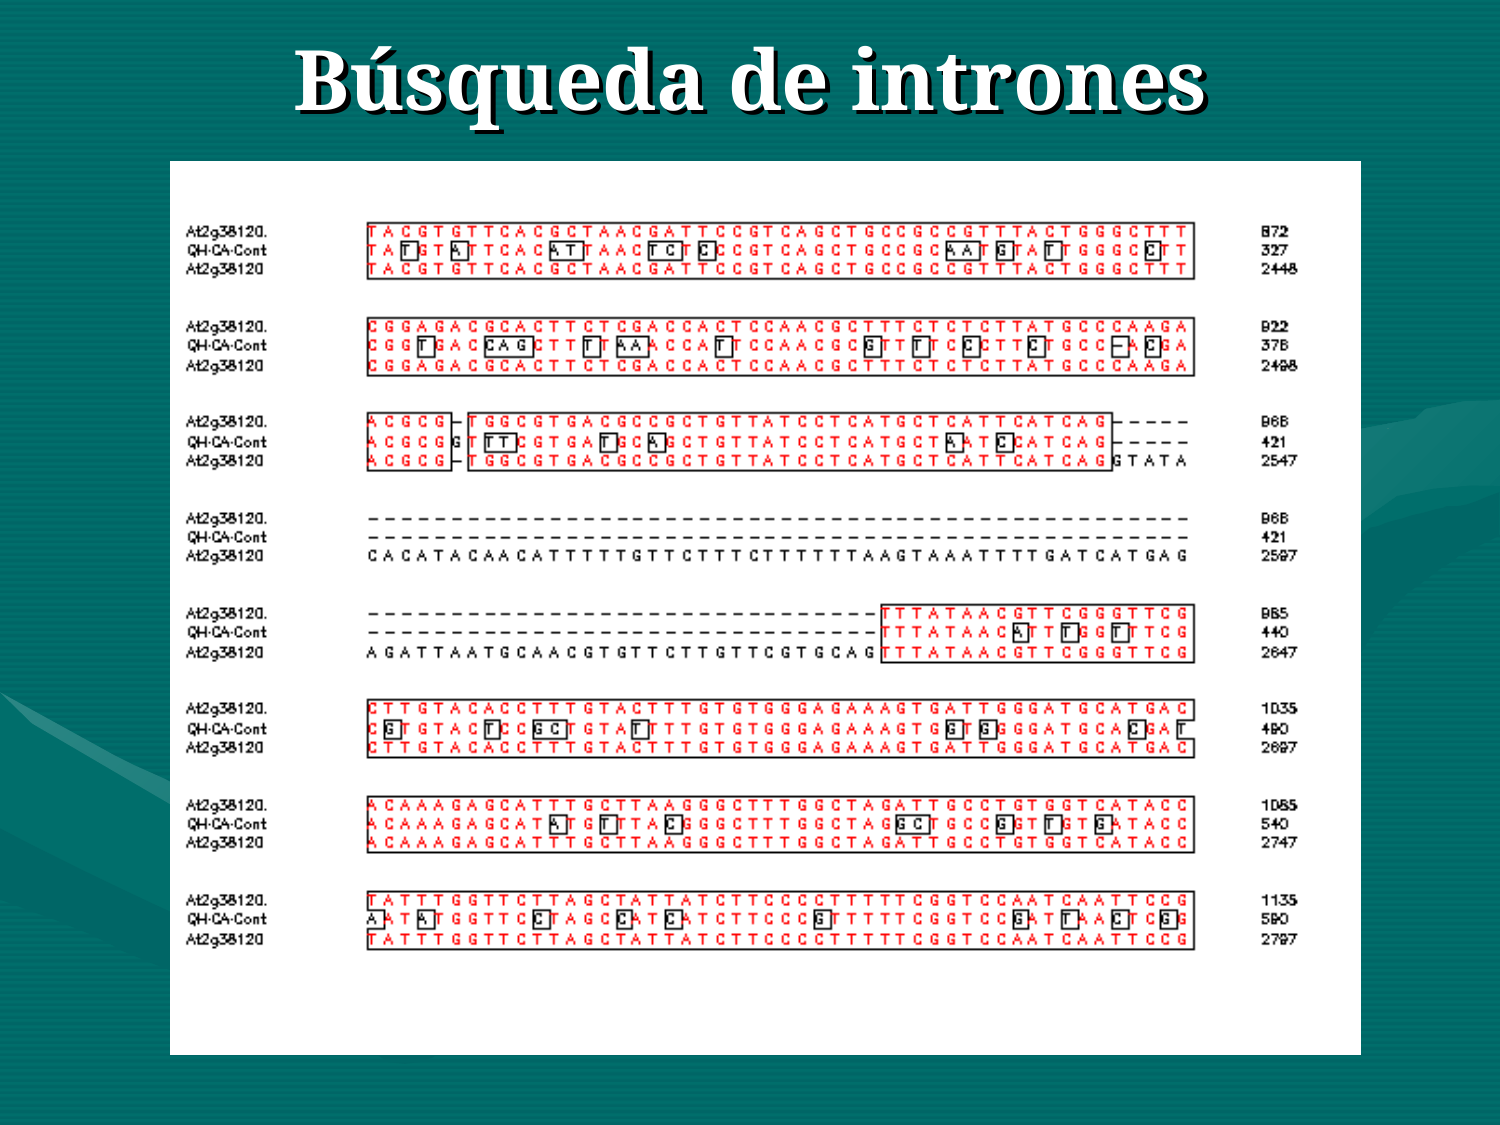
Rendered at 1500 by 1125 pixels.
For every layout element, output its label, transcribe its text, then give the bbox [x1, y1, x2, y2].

picture [0, 0, 1500, 1125]
title Búsqueda de intrones [110, 17, 1392, 137]
